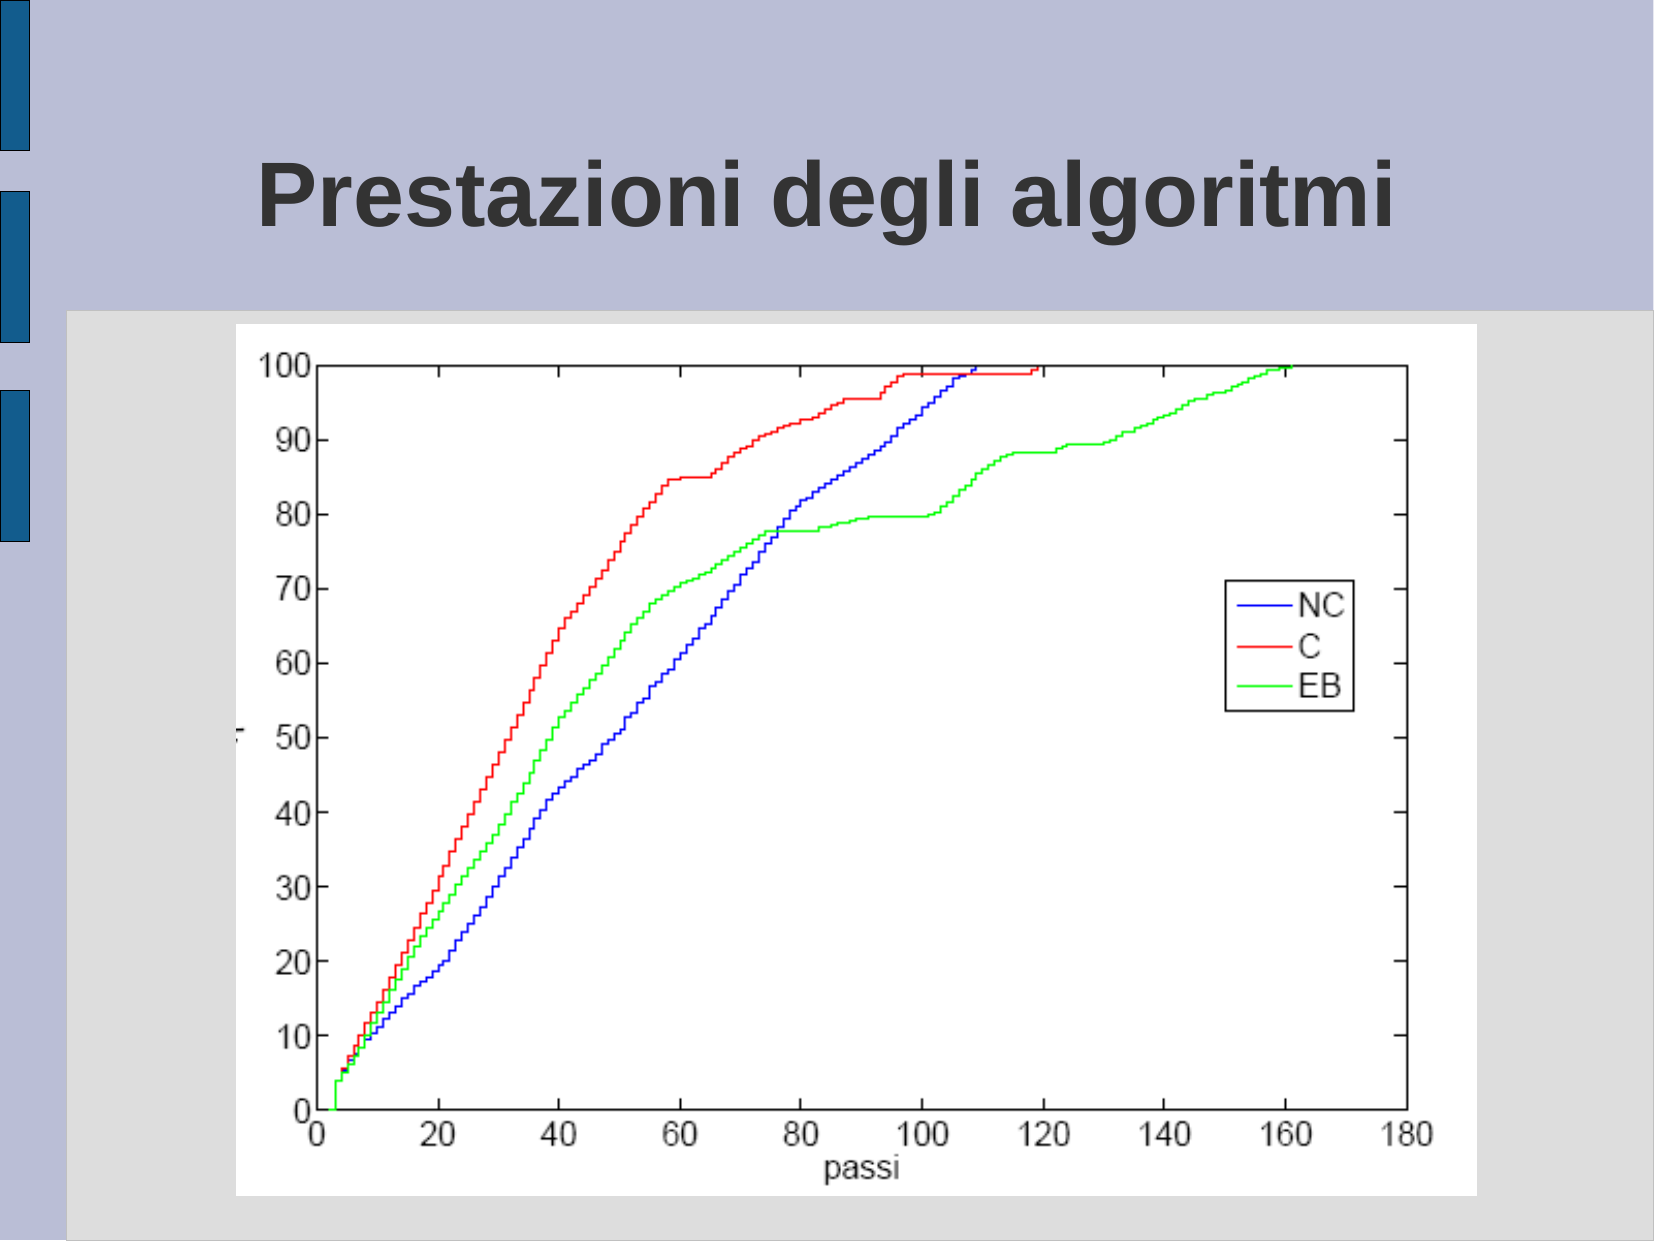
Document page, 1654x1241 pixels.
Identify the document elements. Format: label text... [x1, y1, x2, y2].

picture [236, 324, 1477, 1196]
title Prestazioni degli algoritmi [121, 91, 1534, 299]
